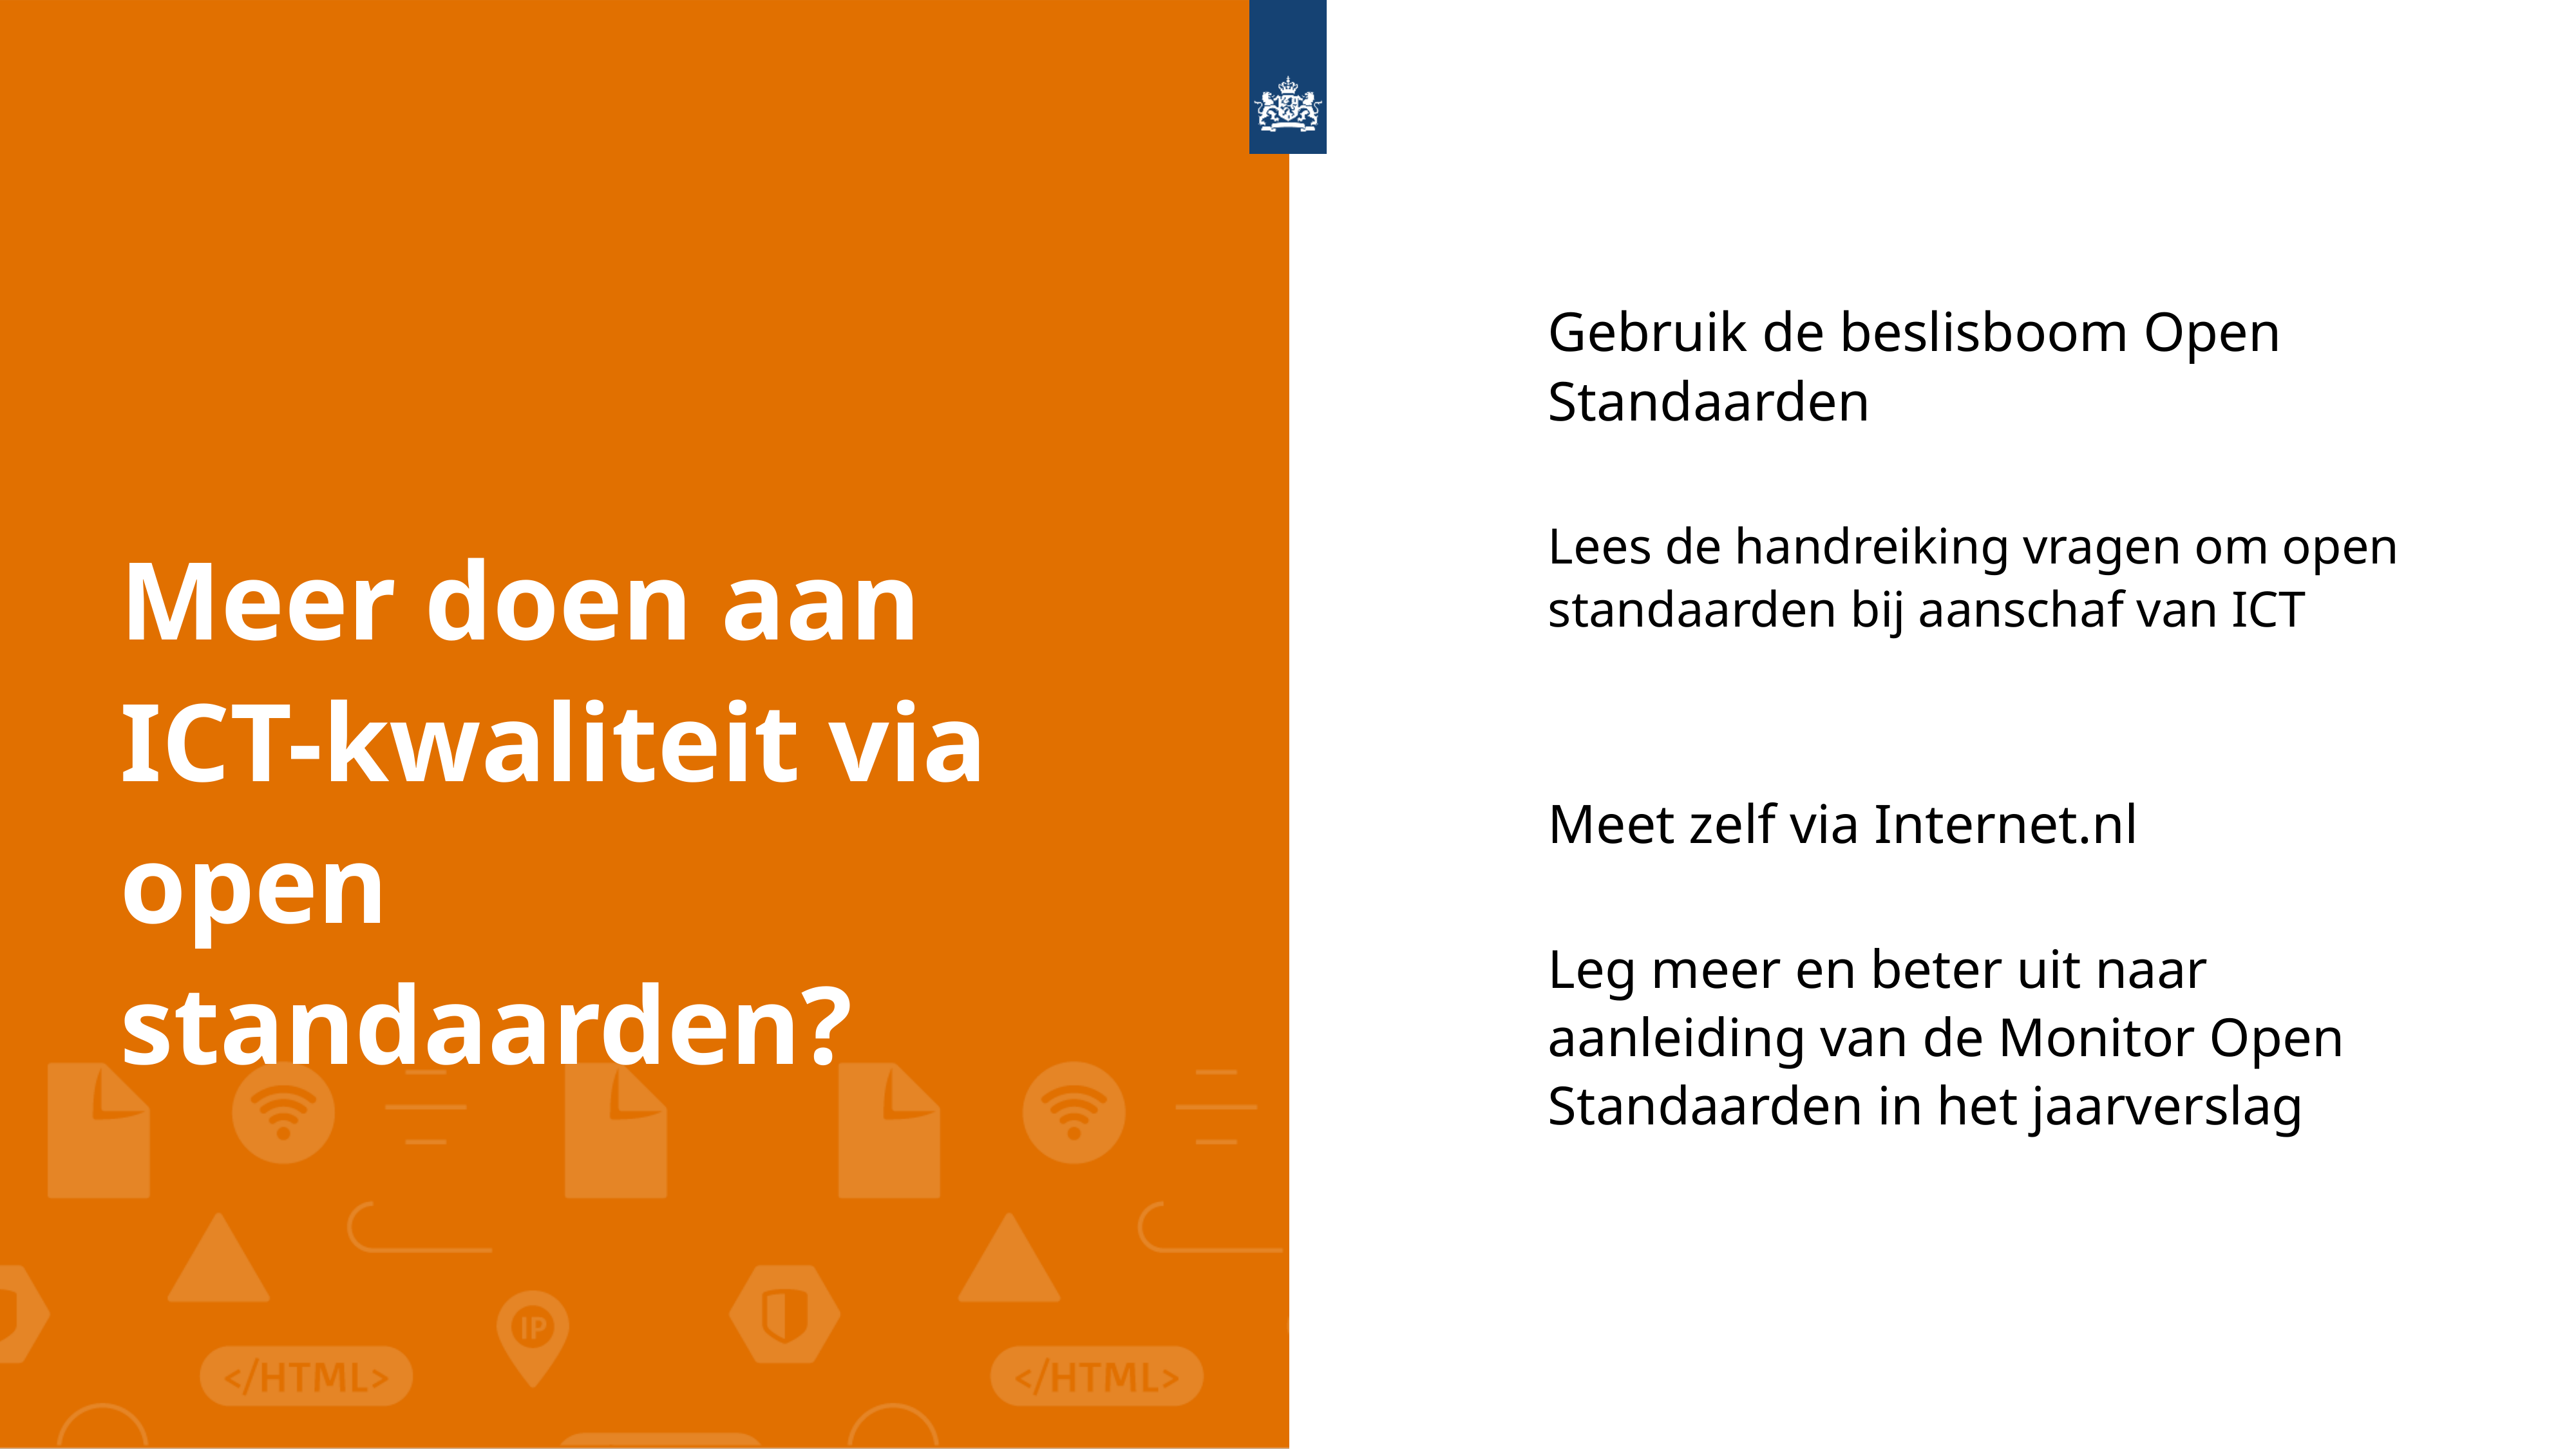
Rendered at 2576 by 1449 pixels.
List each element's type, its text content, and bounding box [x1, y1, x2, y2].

list Meet zelf via Internet.nl [1540, 713, 2437, 871]
list Leg meer en beter uit naar aanleiding van de Monitor Open Standaarden in het jaarverslag [1540, 923, 2437, 1144]
picture [0, 0, 1327, 1449]
list Gebruik de beslisboom Open Standaarden [1540, 285, 2437, 442]
title Meer doen aan ICT-kwaliteit via open standaarden? [113, 511, 1134, 938]
list Lees de handreiking vragen om open standaarden bij aanschaf van ICT [1540, 503, 2437, 661]
